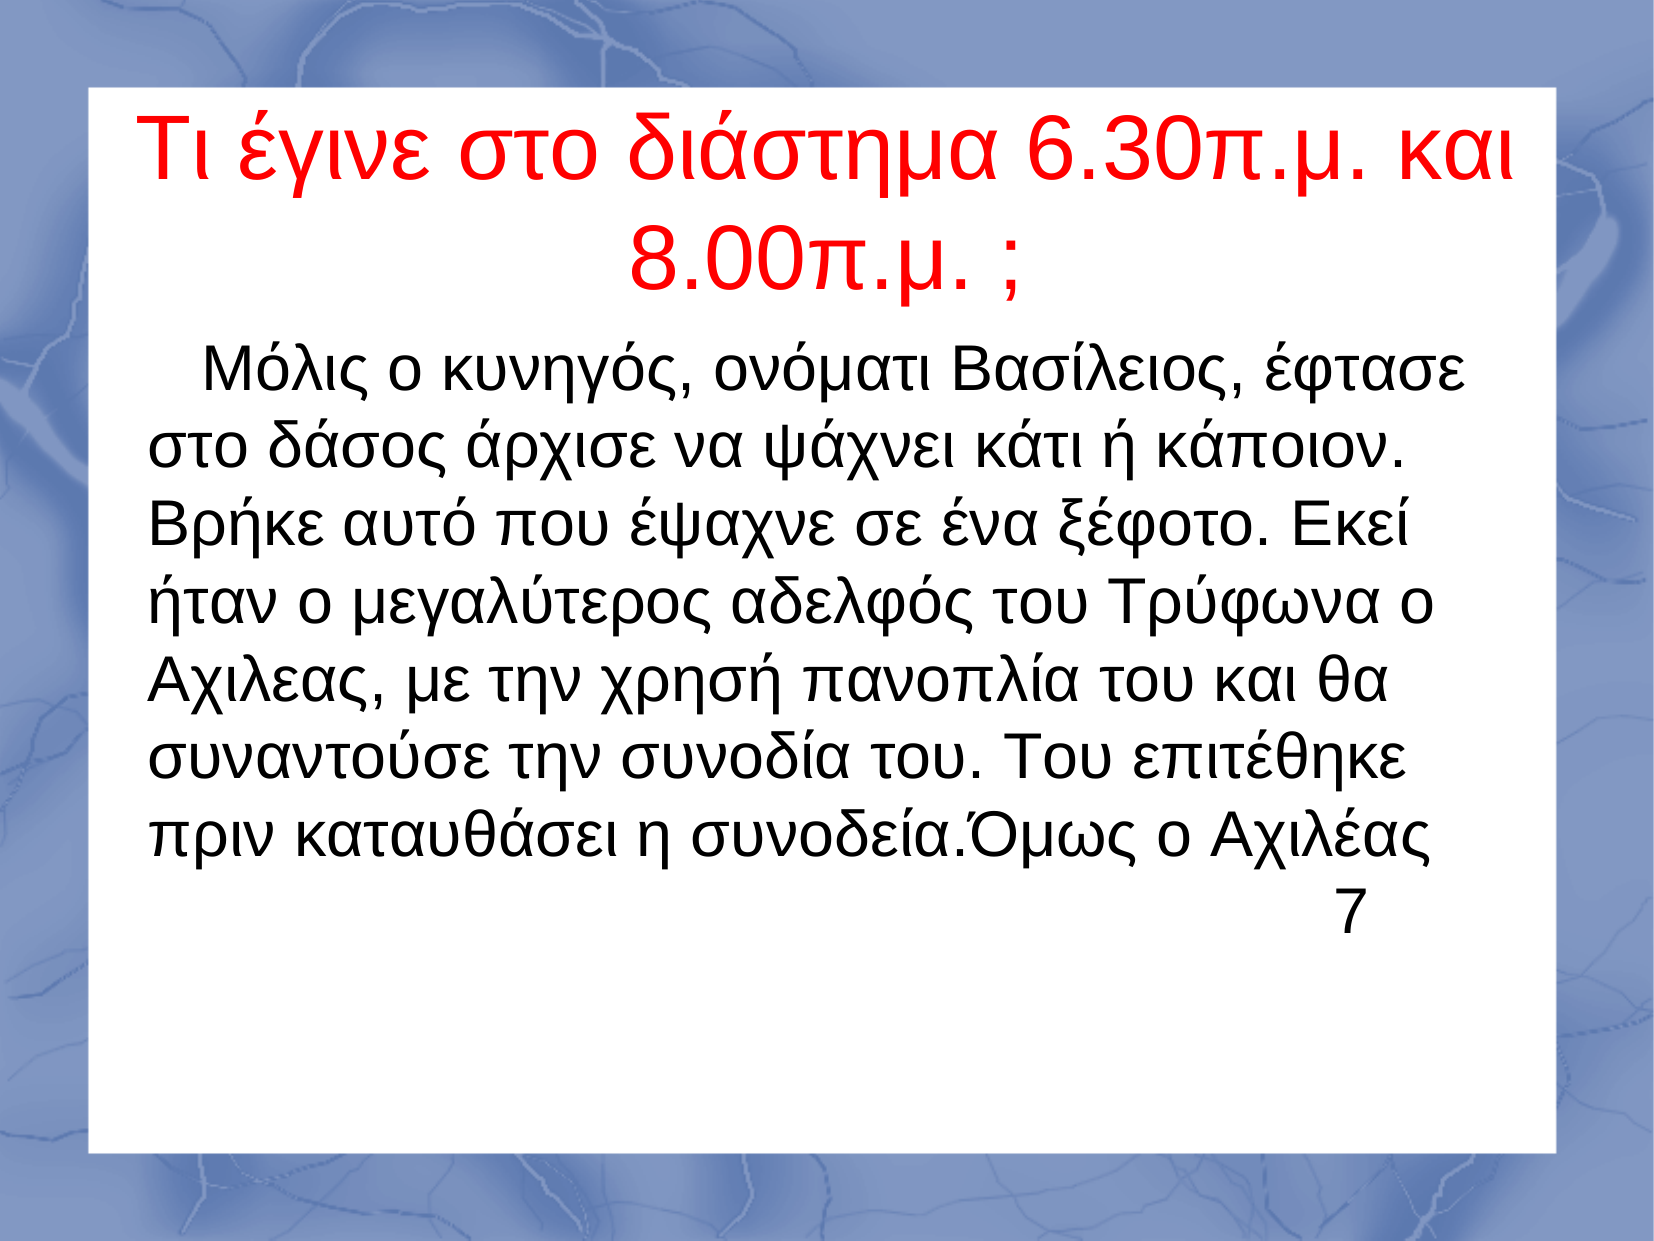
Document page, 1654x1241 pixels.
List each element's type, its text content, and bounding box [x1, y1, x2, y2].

list Μόλις ο κυνηγός, ονόματι Βασίλειος, έφτασε στο δάσος άρχισε να ψάχνει κάτι ή κάποιον. Βρήκε αυτό που έψαχνε σε ένα ξέφοτο. Εκεί ήταν ο μεγαλύτερος αδελφός του Τρύφωνα ο Αχιλεας, με την χρησή πανοπλία του και θα συναντούσε την συνοδία του. Του επιτέθηκε πριν καταυθάσει η συνοδεία.Όμως ο Αχιλέας 7 [147, 325, 1506, 1010]
title Τι έγινε στο διάστημα 6.30π.μ. και 8.00π.μ. ; [118, 88, 1536, 296]
